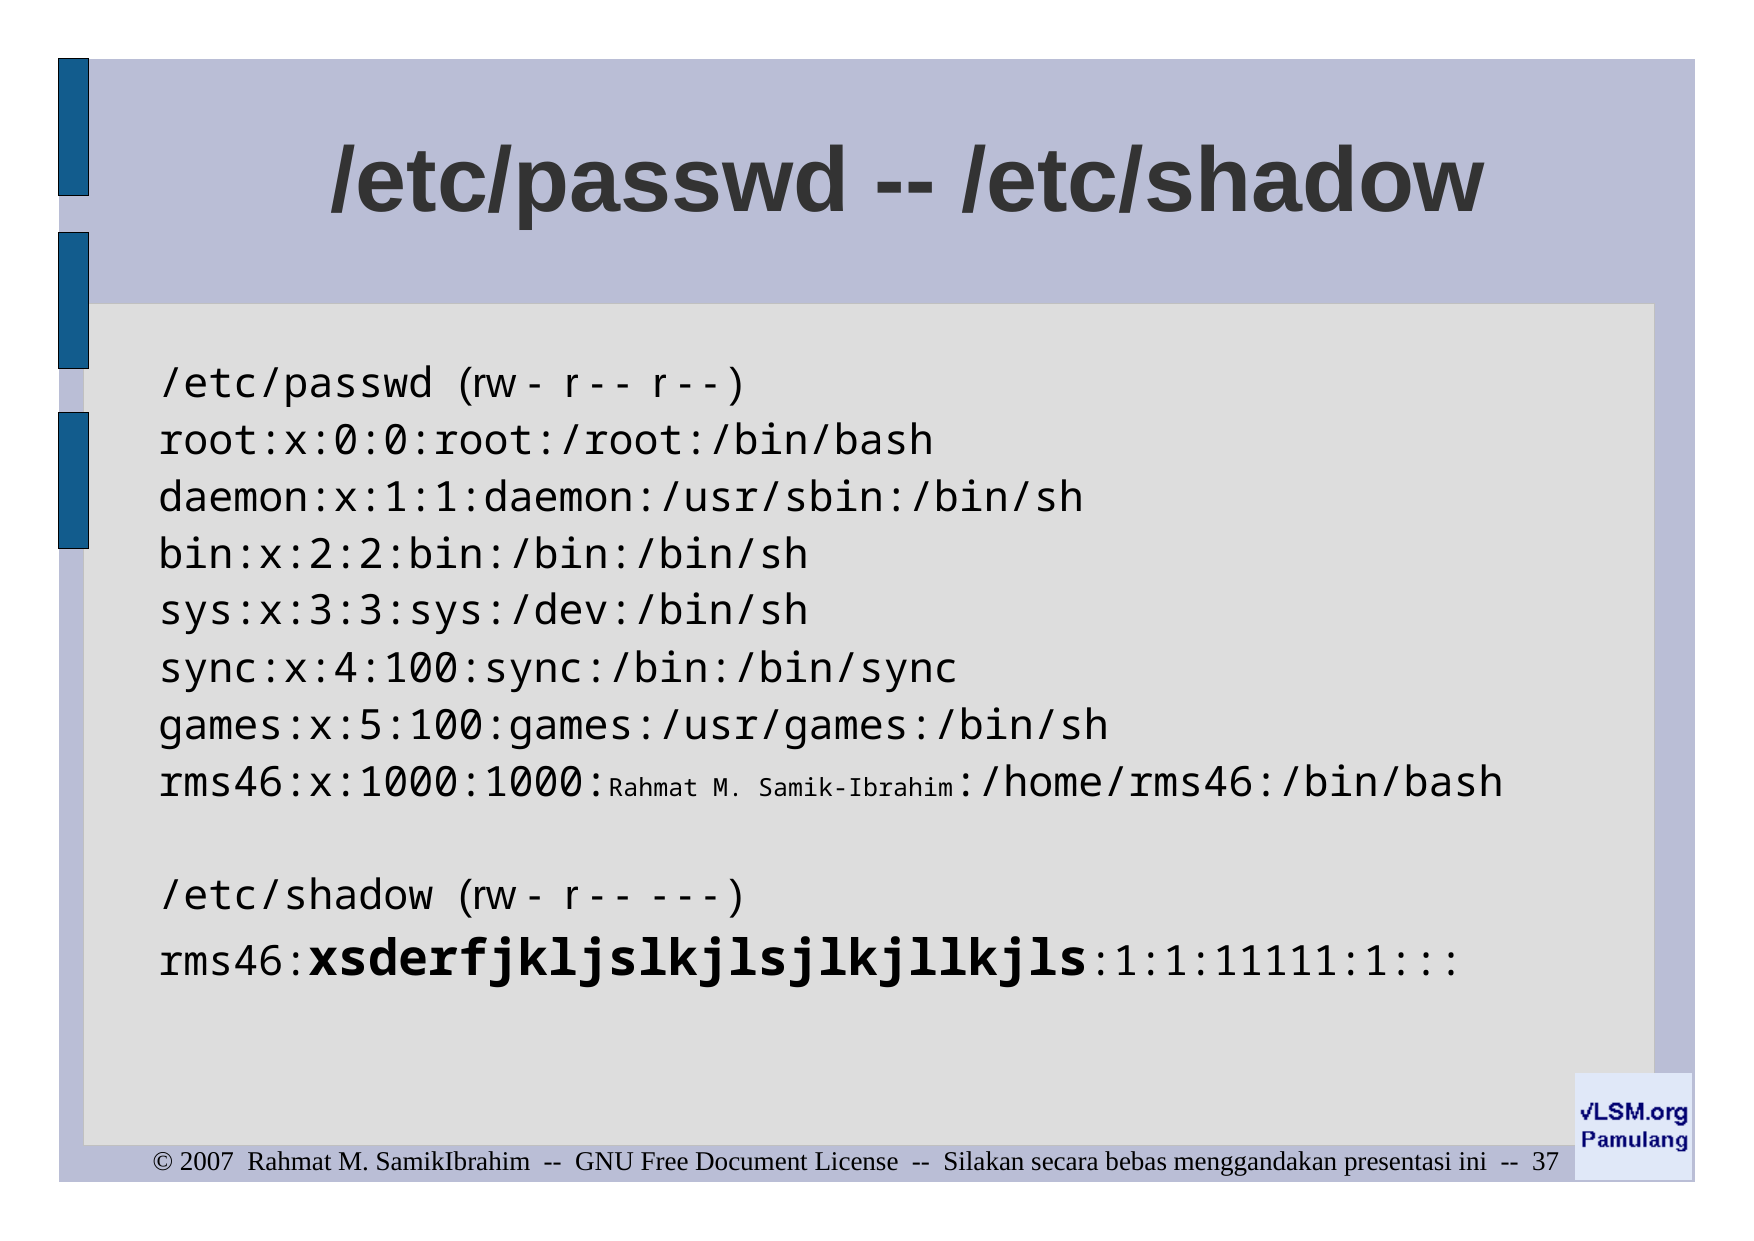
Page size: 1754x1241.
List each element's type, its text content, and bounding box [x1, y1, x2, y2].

picture [1575, 1073, 1692, 1180]
list /etc/passwd (rw - r - - r - - ) root:x:0:0:root:/root:/bin/bash daemon:x:1:1:daemon:/usr/sbin:/bin/sh bin:x:2:2:bin:/bin:/bin/sh sys:x:3:3:sys:/dev:/bin/sh sync:x:4:100:sync:/bin:/bin/sync games:x:5:100:games:/usr/games:/bin/sh rms46:x:1000:1000:Rahmat M. Samik-Ibrahim:/home/rms46:/bin/bash /etc/shadow (rw - r - - - - - ) rms46:xsderfjkljslkjlsjlkjllkjls:1:1:11111:1::: [140, 352, 1544, 1010]
title /etc/passwd -- /etc/shadow [206, 92, 1610, 267]
